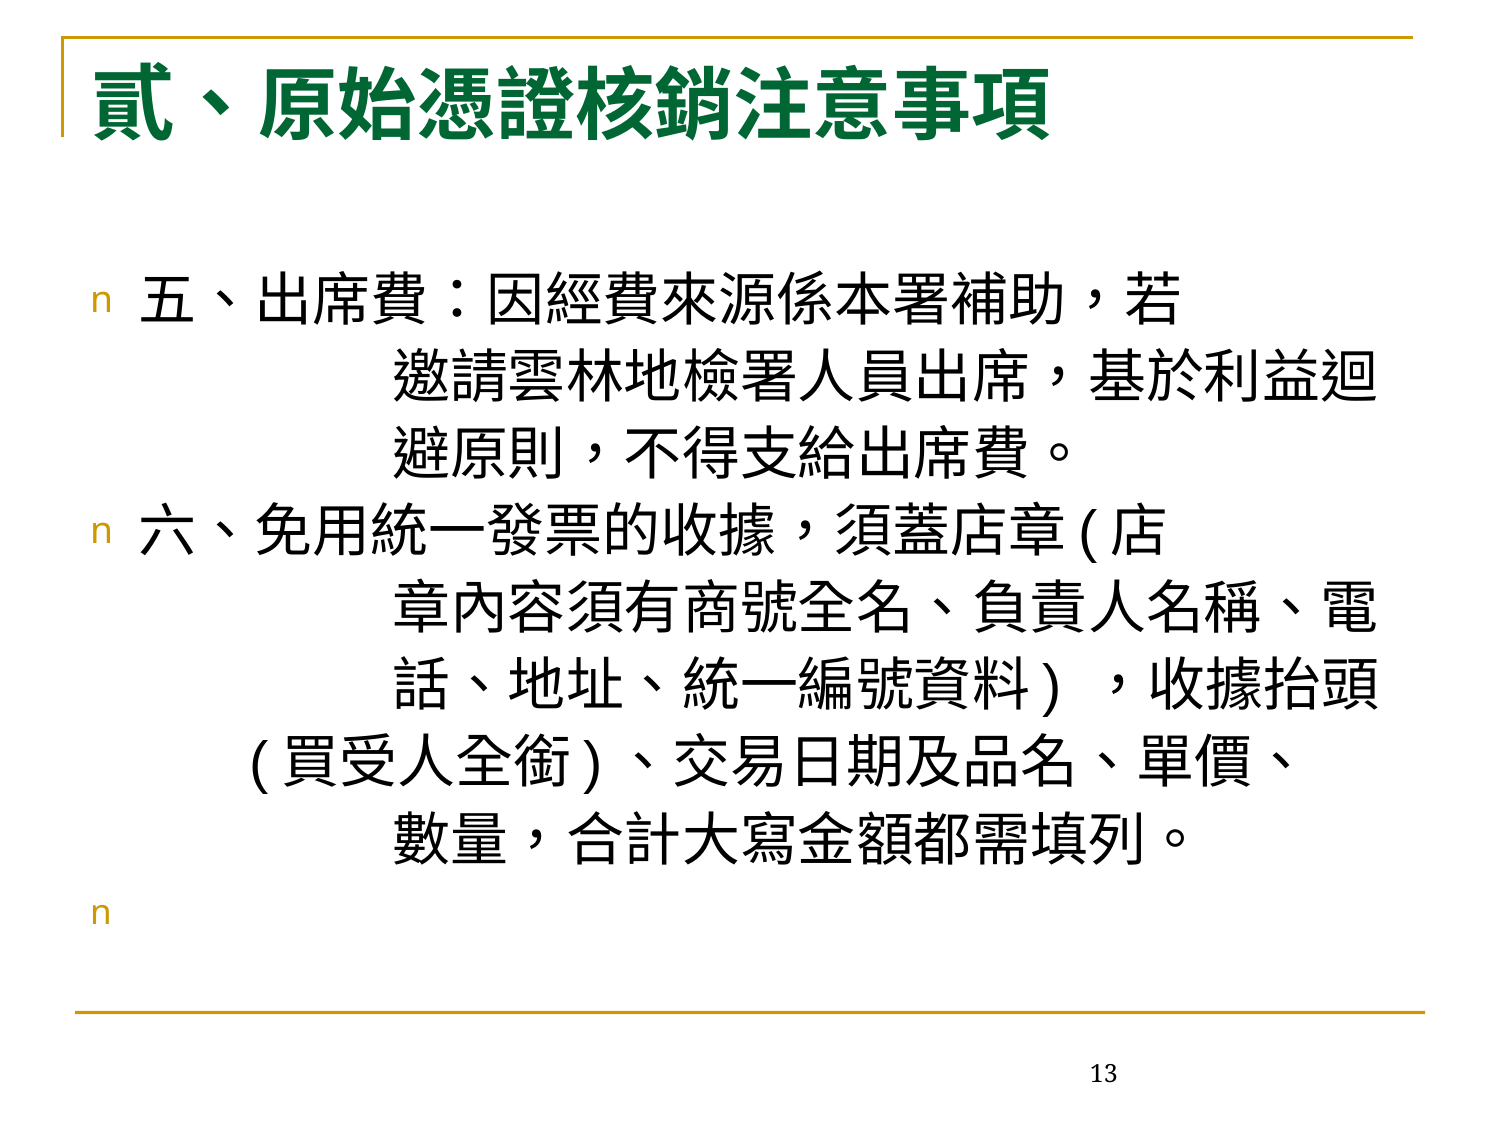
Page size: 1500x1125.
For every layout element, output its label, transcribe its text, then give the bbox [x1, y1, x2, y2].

title 貳、原始憑證核銷注意事項 [76, 42, 1427, 230]
list 五、出席費：因經費來源係本署補助，若 邀請雲林地檢署人員出席，基於利益迴 避原則，不得支給出席費。 六、免用統一發票的收據，須蓋店章(店 章內容須有商號全名、負責人名稱、電 話、地址、統一編號資料) ，收據抬頭 (買受人全銜)、交易日期及品名、單價、 數量，合計大寫金額都需填列。 [75, 262, 1426, 1006]
text_box [1074, 1024, 1426, 1100]
